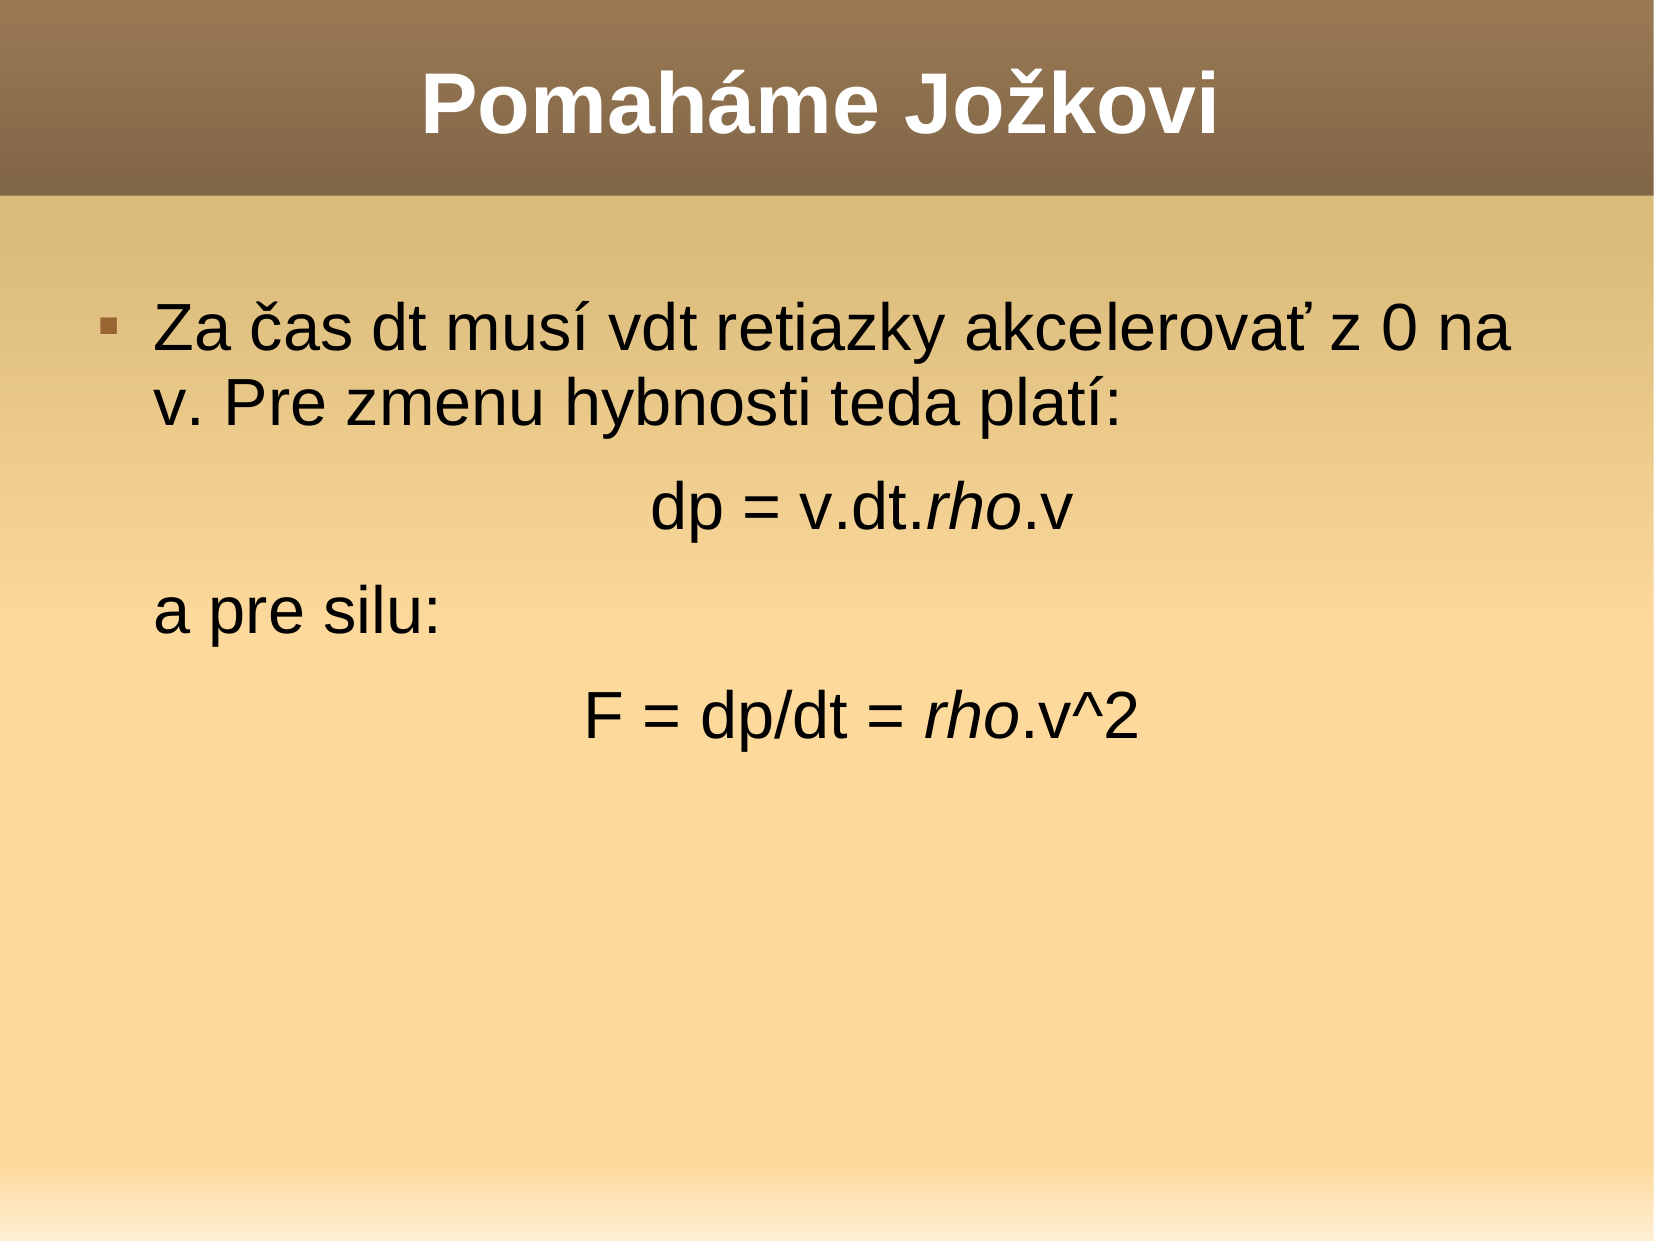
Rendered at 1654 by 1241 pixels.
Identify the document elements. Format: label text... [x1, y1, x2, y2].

picture [0, 0, 1654, 1241]
title Pomaháme Jožkovi [76, 0, 1565, 208]
list Za čas dt musí vdt retiazky akcelerovať z 0 na v. Pre zmenu hybnosti teda platí: dp = v.dt.rho.v a pre silu: F = dp/dt = rho.v^2 [82, 290, 1571, 1109]
